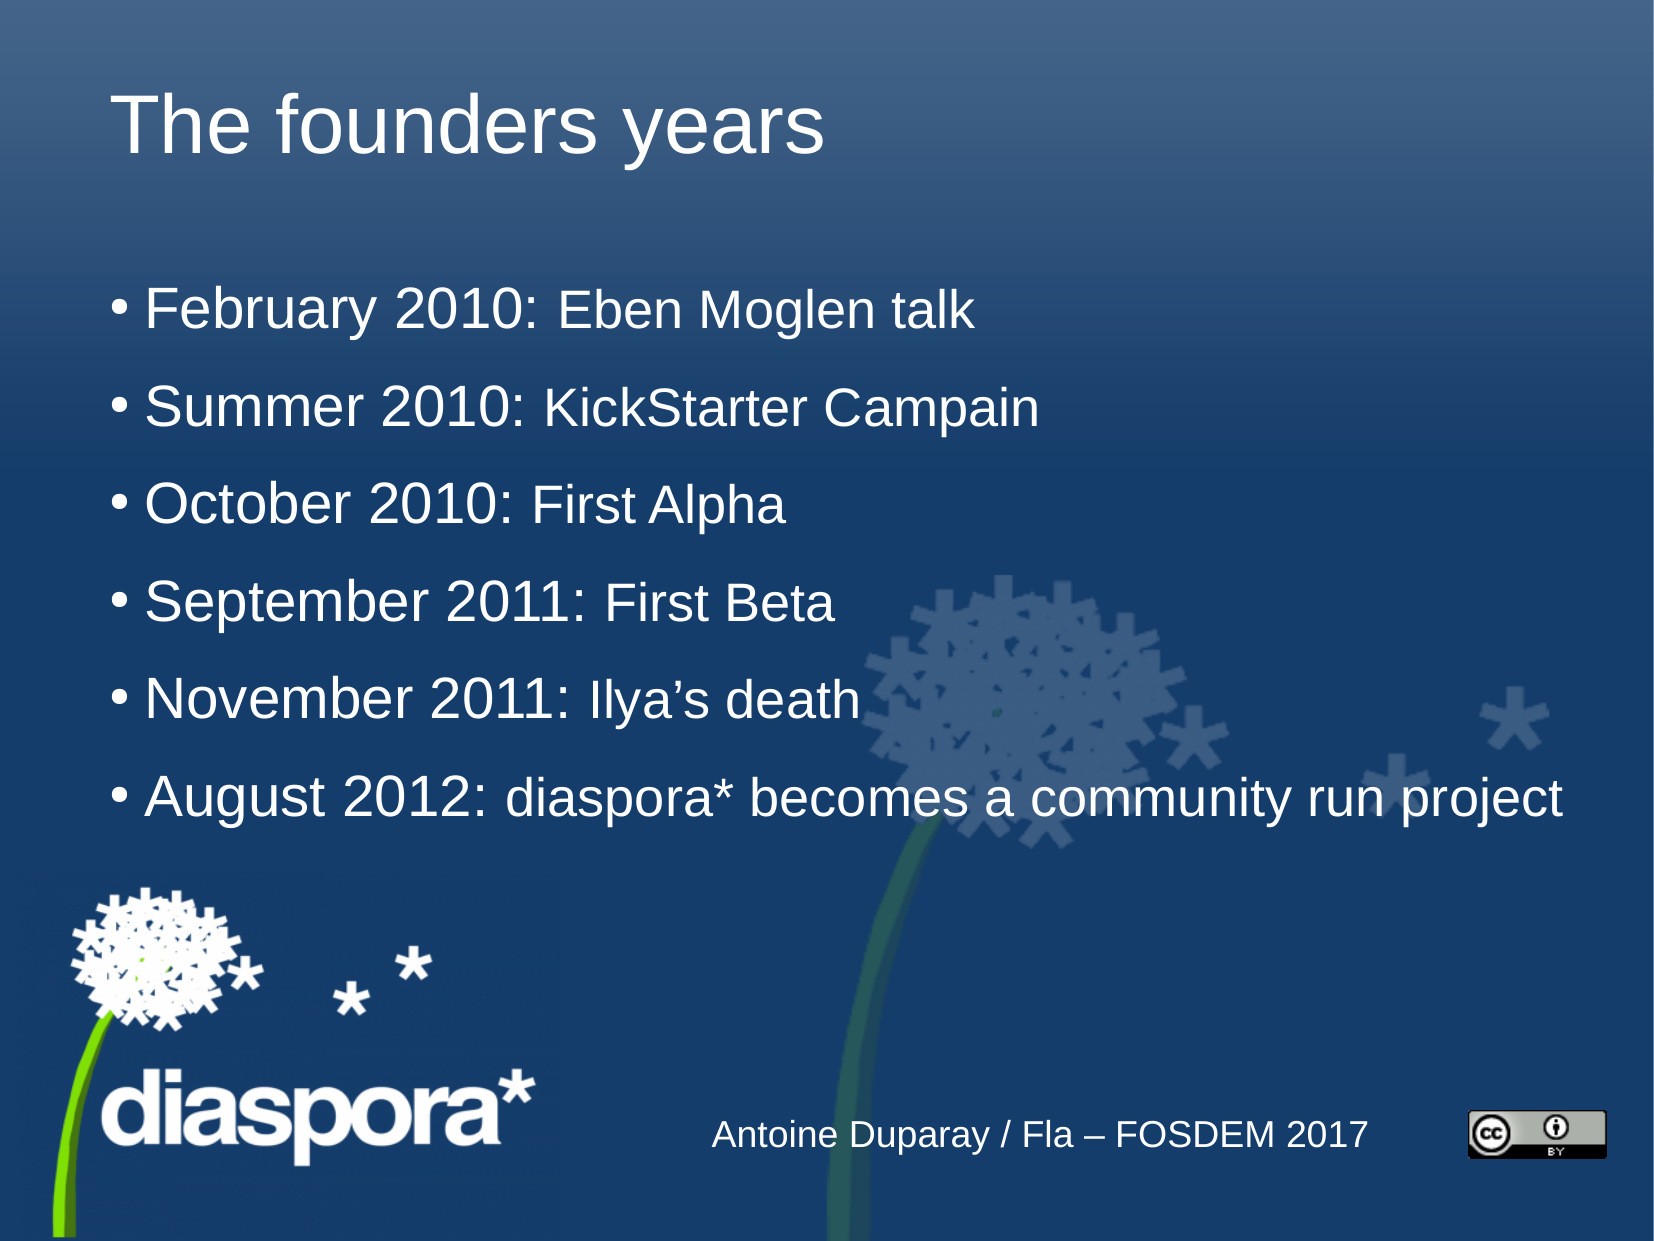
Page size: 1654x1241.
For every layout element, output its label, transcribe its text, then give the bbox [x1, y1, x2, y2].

picture [0, 0, 1654, 1241]
text_box The founders years [94, 70, 1477, 236]
text_box February 2010: Eben Moglen talk Summer 2010: KickStarter Campain October 2010: First Alpha September 2011: First Beta November 2011: Ilya’s death August 2012: diaspora* becomes a community run project [94, 236, 1642, 851]
text_box Antoine Duparay / Fla – FOSDEM 2017 [696, 1105, 1394, 1205]
